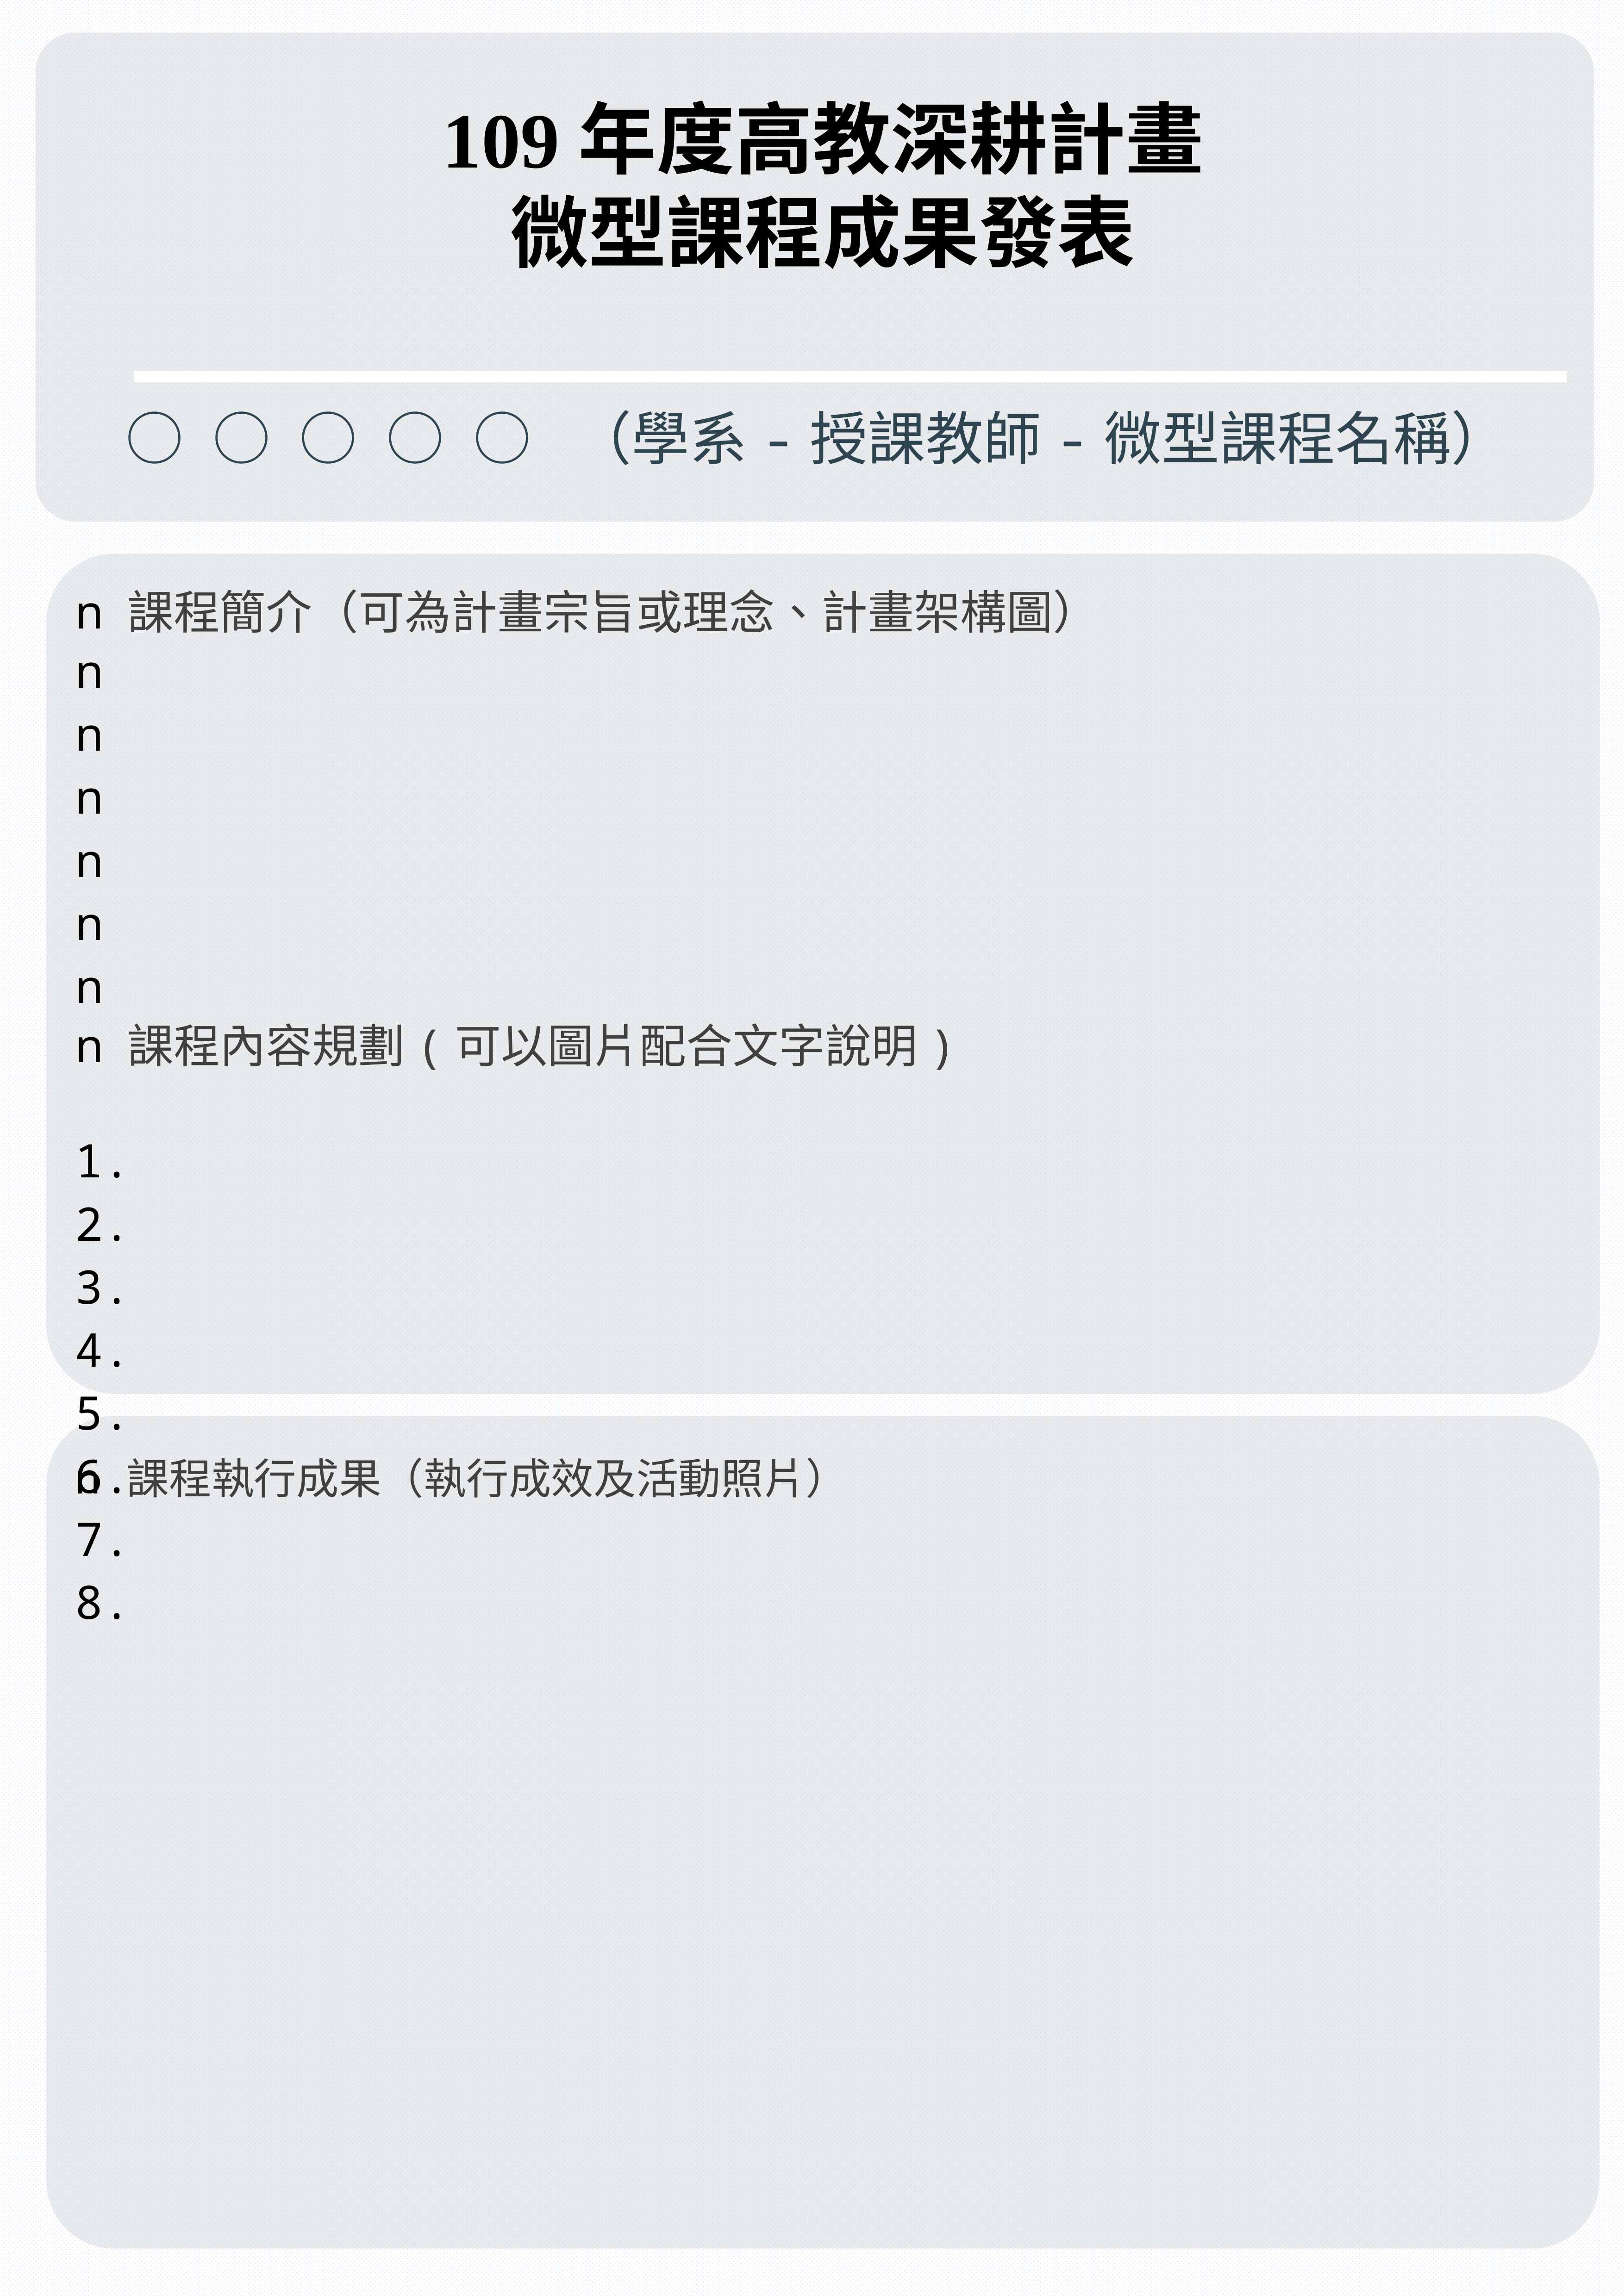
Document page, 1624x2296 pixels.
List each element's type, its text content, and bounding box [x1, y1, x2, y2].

text_box [46, 1420, 1599, 2249]
text_box [35, 32, 1594, 522]
text_box 課程簡介（可為計畫宗旨或理念、計畫架構圖） 課程內容規劃(可以圖片配合文字說明) [68, 579, 1555, 1454]
text_box 109年度高教深耕計畫 微型課程成果發表 [79, 44, 1567, 323]
text_box [46, 554, 1600, 1390]
text_box ○ ○ ○ ○ ○ （學系-授課教師-微型課程名稱） [74, 398, 1562, 476]
text_box 課程執行成果（執行成效及活動照片） [68, 1448, 1555, 2192]
